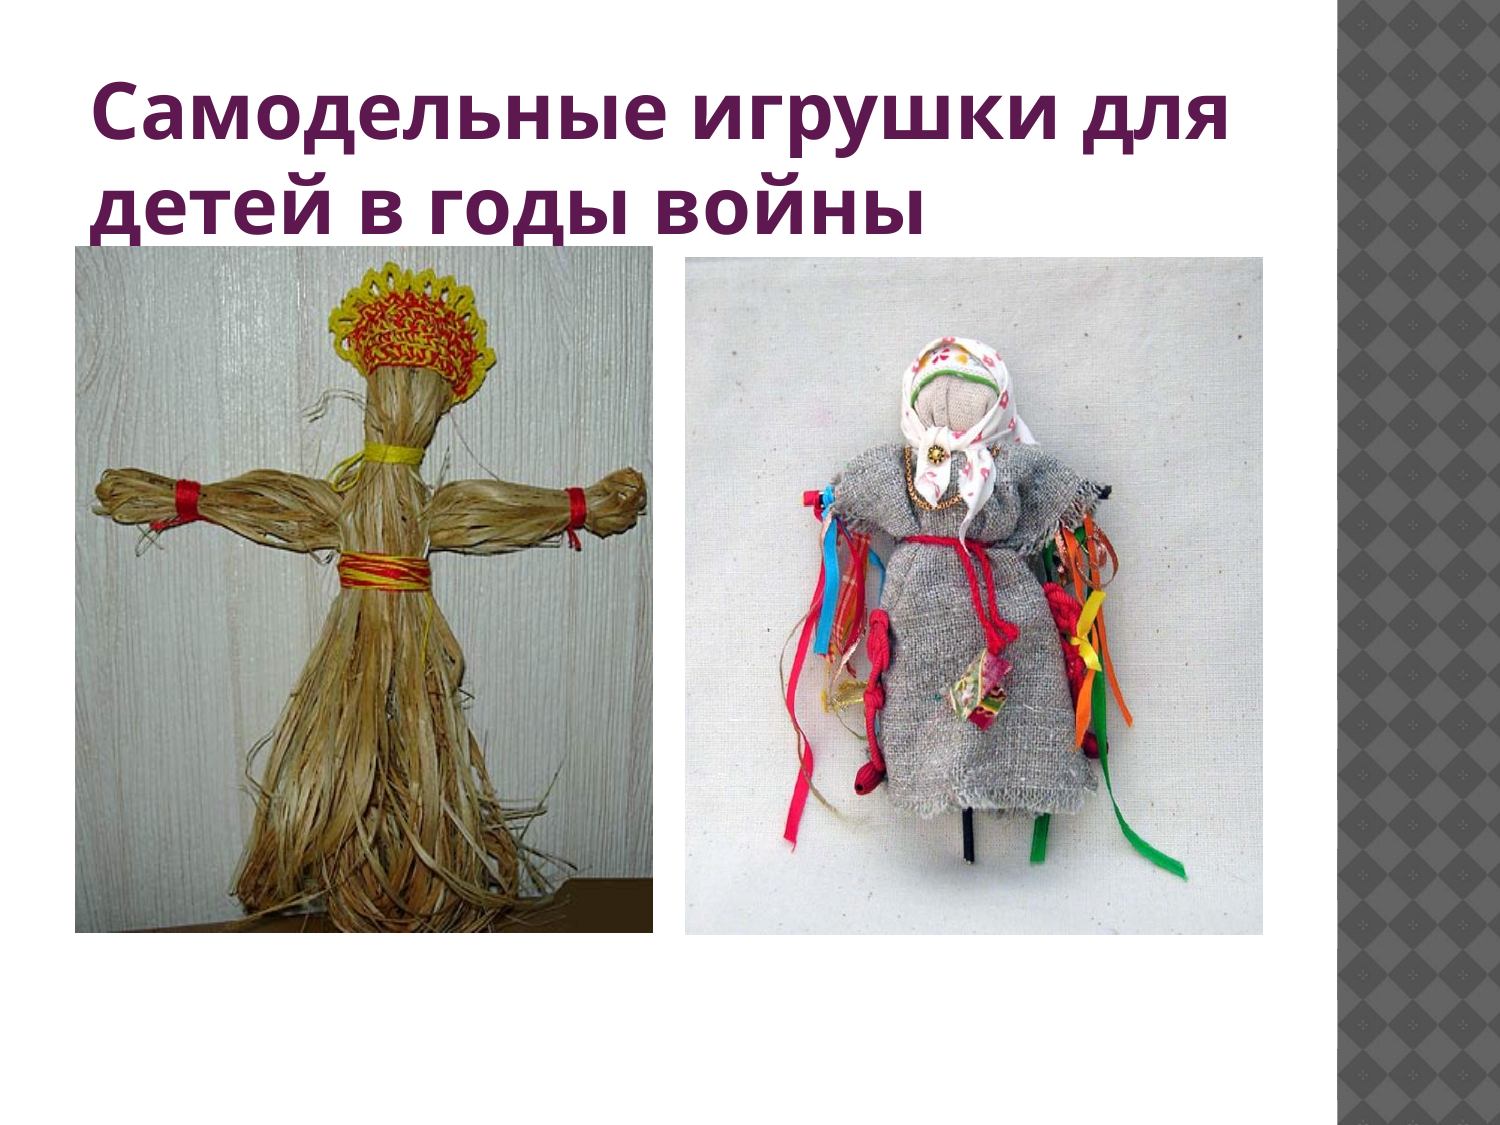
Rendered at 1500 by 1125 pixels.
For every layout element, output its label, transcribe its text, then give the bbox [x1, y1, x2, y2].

title Самодельные игрушки для детей в годы войны [75, 52, 1263, 240]
picture [75, 246, 653, 933]
picture [685, 257, 1263, 935]
